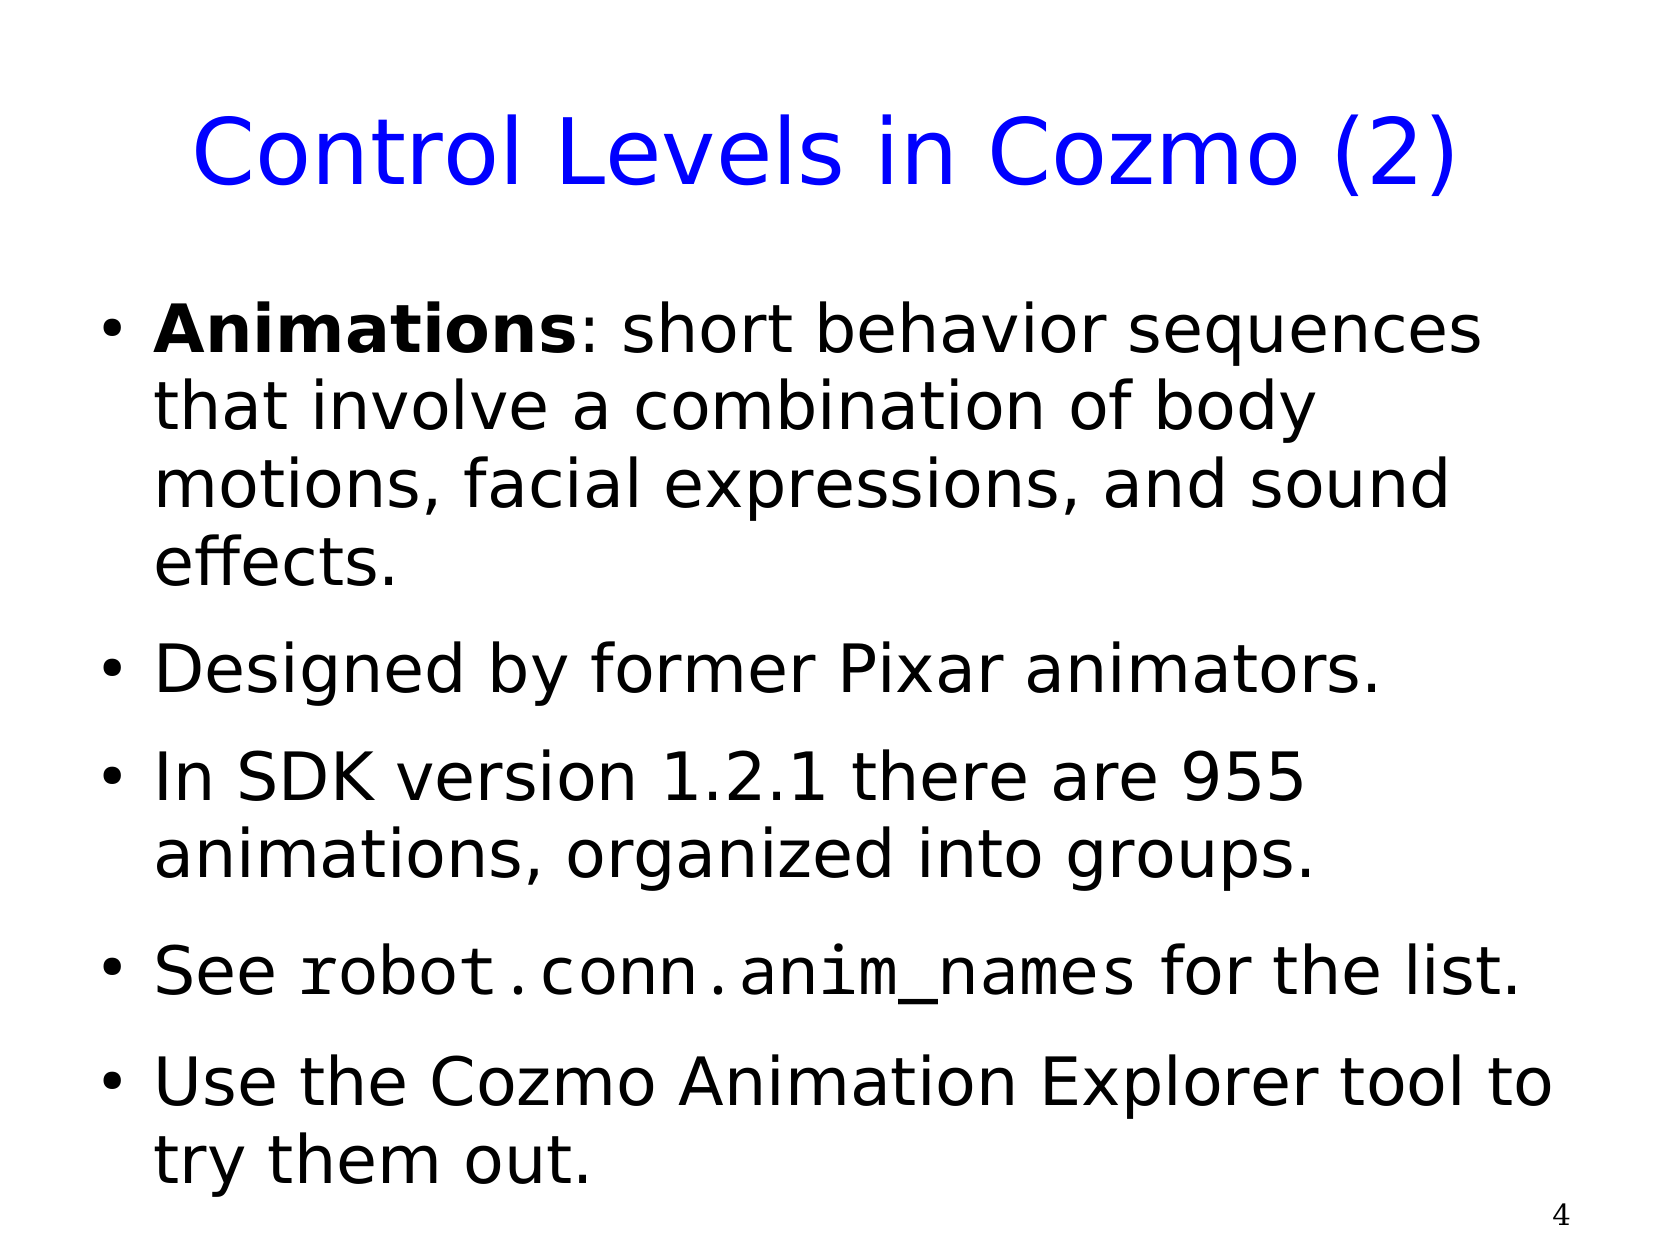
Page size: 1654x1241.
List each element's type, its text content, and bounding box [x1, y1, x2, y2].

title Control Levels in Cozmo (2) [82, 49, 1571, 257]
list Animations: short behavior sequences that involve a combination of body motions, facial expressions, and sound effects. Designed by former Pixar animators. In SDK version 1.2.1 there are 955 animations, organized into groups. See robot.conn.anim_names for the list. Use the Cozmo Animation Explorer tool to try them out. [82, 290, 1571, 1191]
